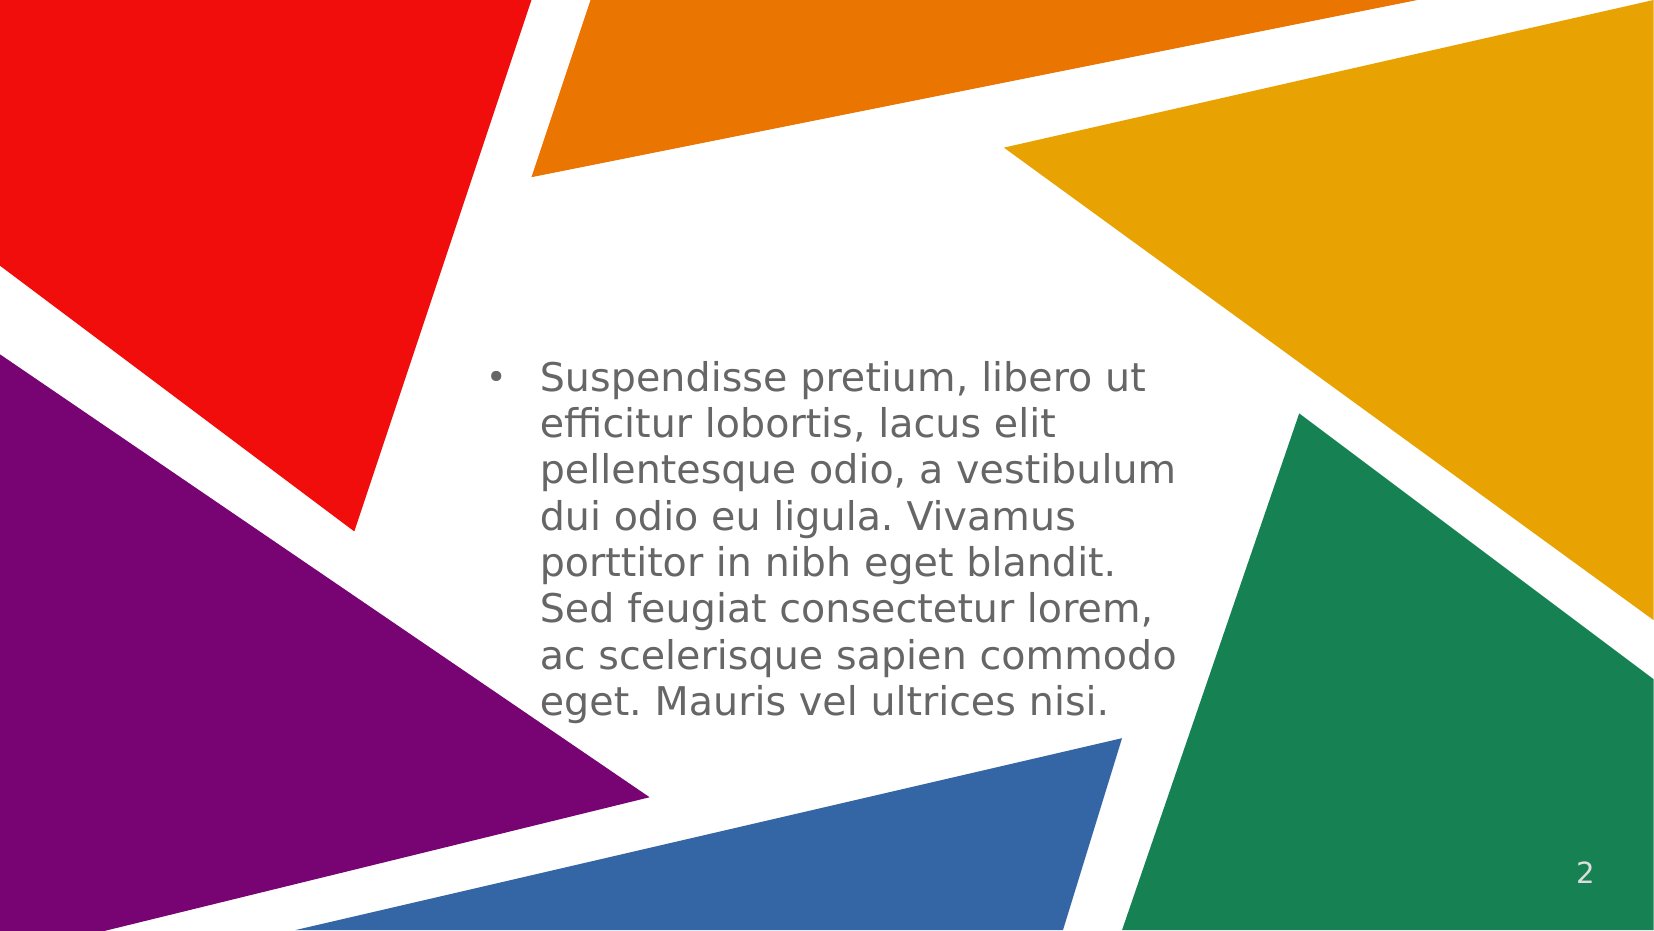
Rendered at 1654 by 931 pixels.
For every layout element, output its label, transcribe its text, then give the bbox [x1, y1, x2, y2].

list Suspendisse pretium, libero ut efficitur lobortis, lacus elit pellentesque odio, a vestibulum dui odio eu ligula. Vivamus porttitor in nibh eget blandit. Sed feugiat consectetur lorem, ac scelerisque sapien commodo eget. Mauris vel ultrices nisi. [472, 354, 1182, 768]
